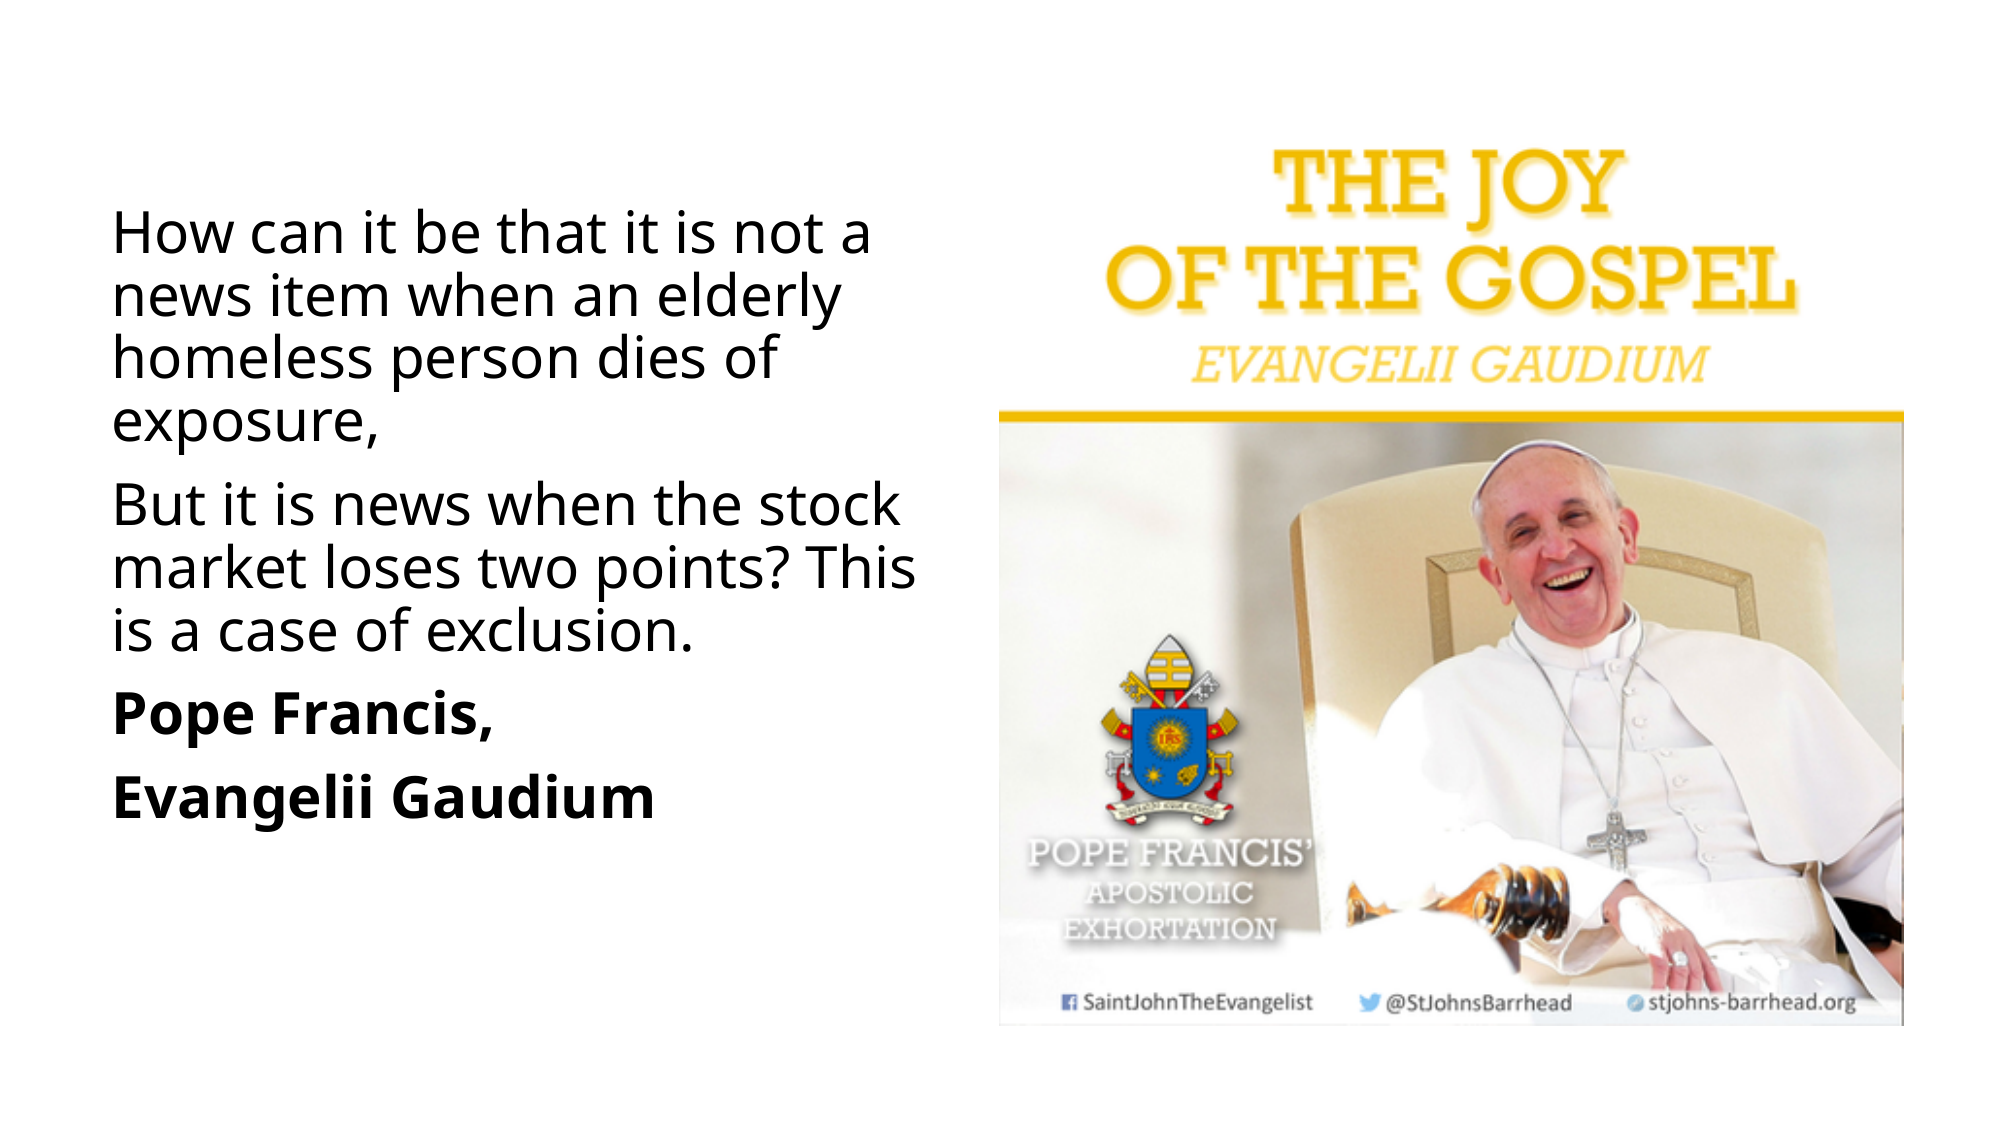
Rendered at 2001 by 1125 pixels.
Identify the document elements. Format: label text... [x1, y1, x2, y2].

picture [999, 121, 1904, 1026]
list How can it be that it is not a news item when an elderly homeless person dies of exposure, But it is news when the stock market loses two points? This is a case of exclusion. Pope Francis, Evangelii Gaudium [96, 195, 934, 1096]
